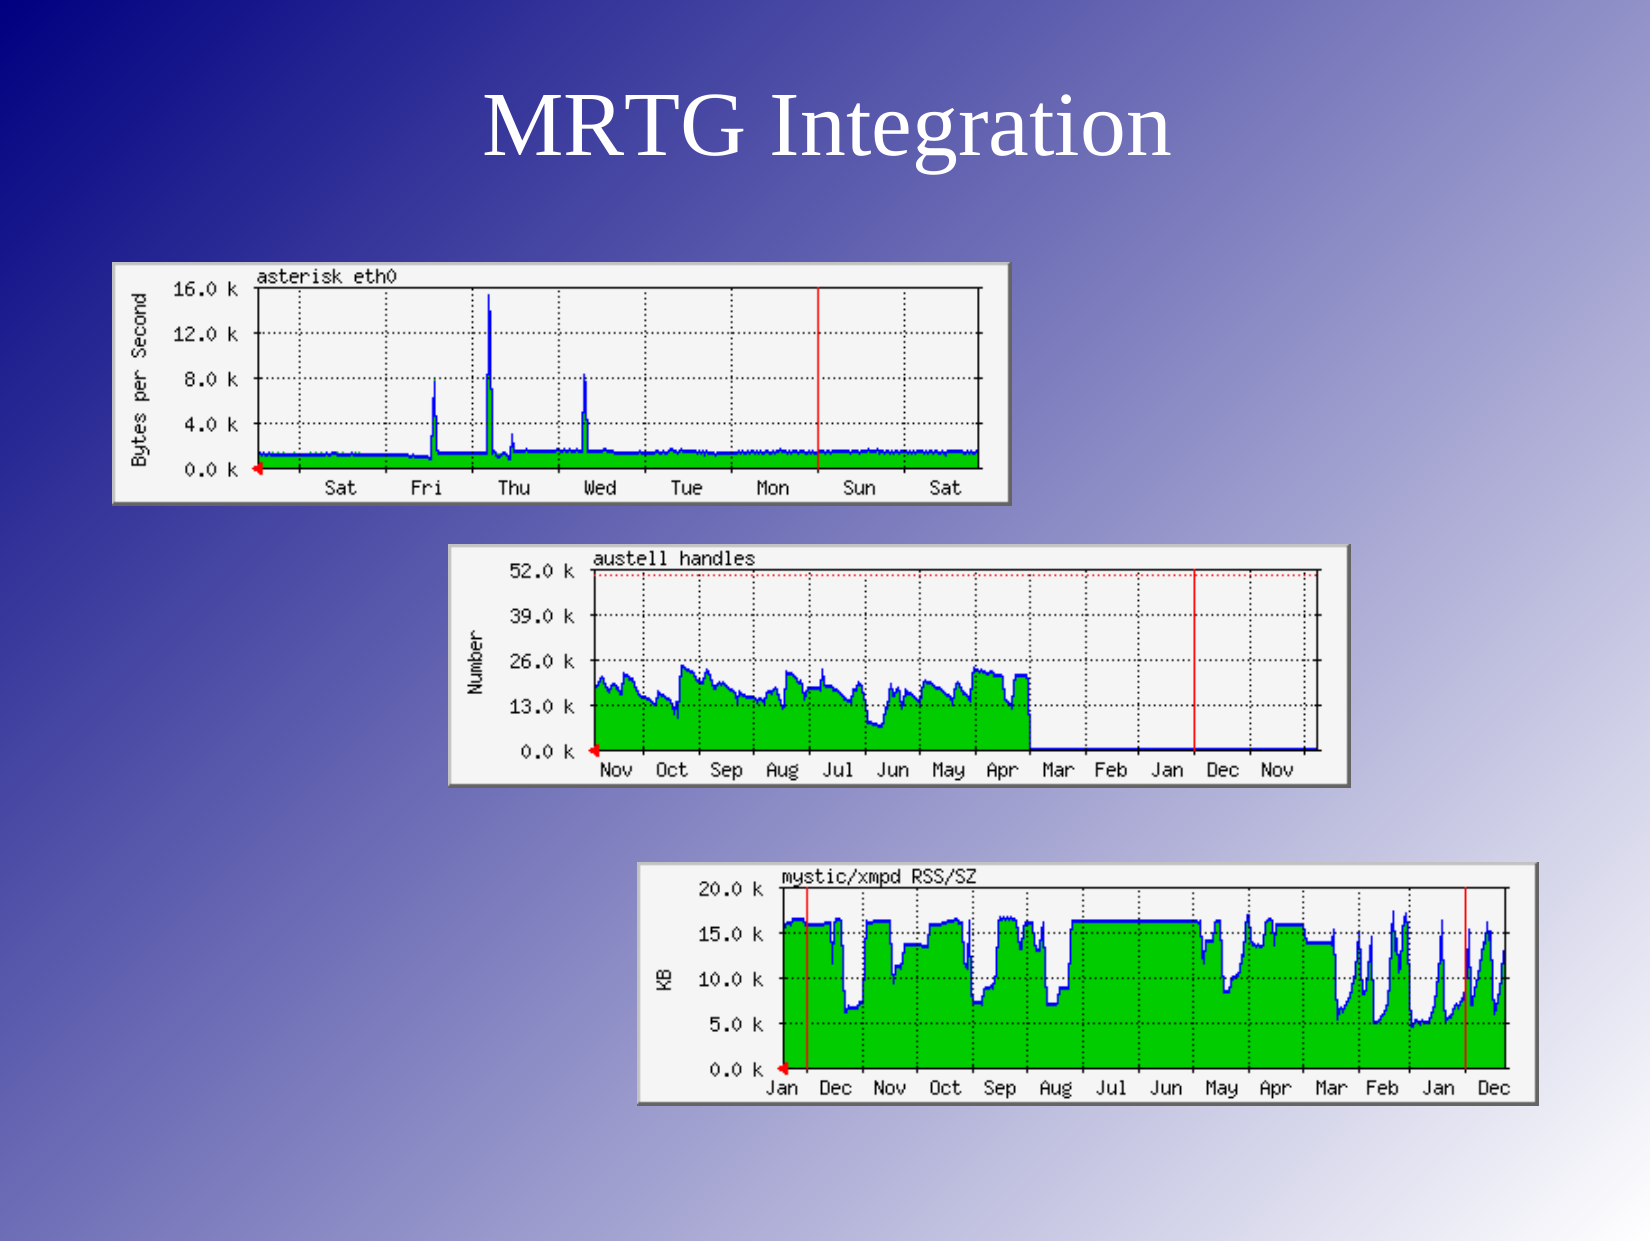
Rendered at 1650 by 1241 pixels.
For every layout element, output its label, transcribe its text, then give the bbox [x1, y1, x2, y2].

picture [637, 862, 1539, 1106]
picture [448, 544, 1351, 788]
picture [112, 262, 1012, 506]
title MRTG Integration [123, 27, 1533, 221]
